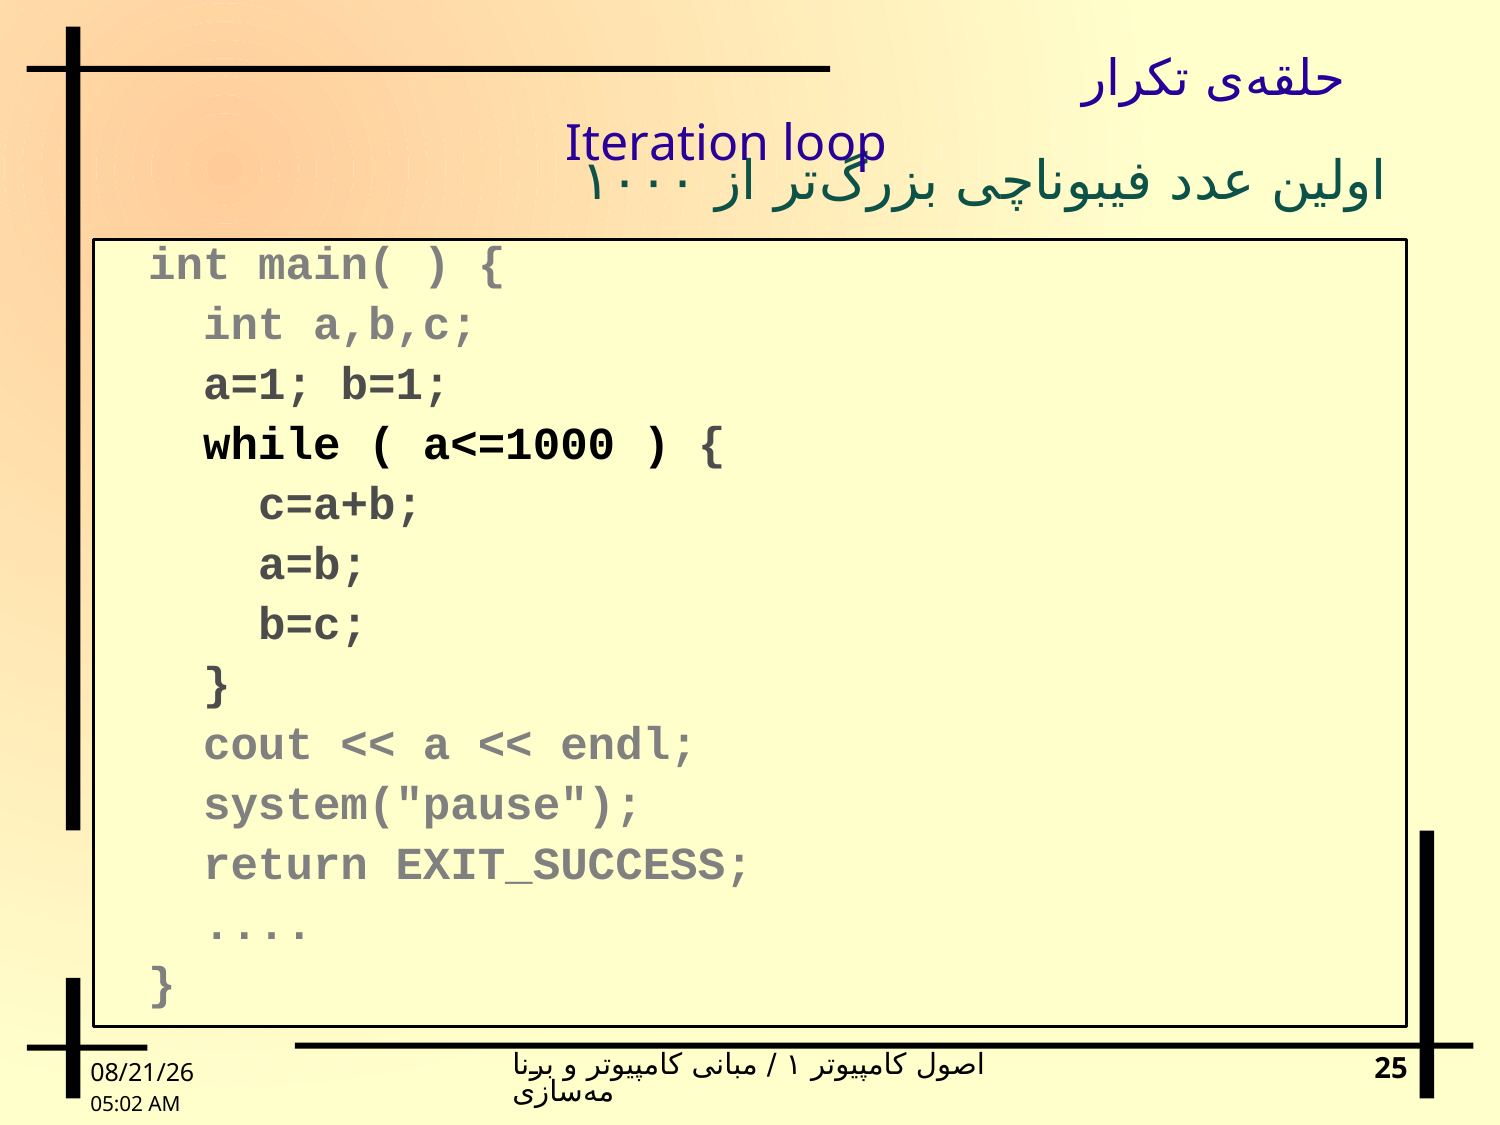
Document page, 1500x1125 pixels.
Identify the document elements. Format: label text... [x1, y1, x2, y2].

list int main( ) { int a,b,c; a=1; b=1; while ( a<=1000 ) { c=a+b; a=b; b=c; } cout << a << endl; system("pause"); return EXIT_SUCCESS; .... } [93, 239, 1407, 1027]
list اولین عدد فیبوناچی بزرگ‌تر از ۱۰۰۰ [92, 148, 1441, 234]
title حلقه‌ی تکرار Iteration loop [86, 52, 1367, 172]
